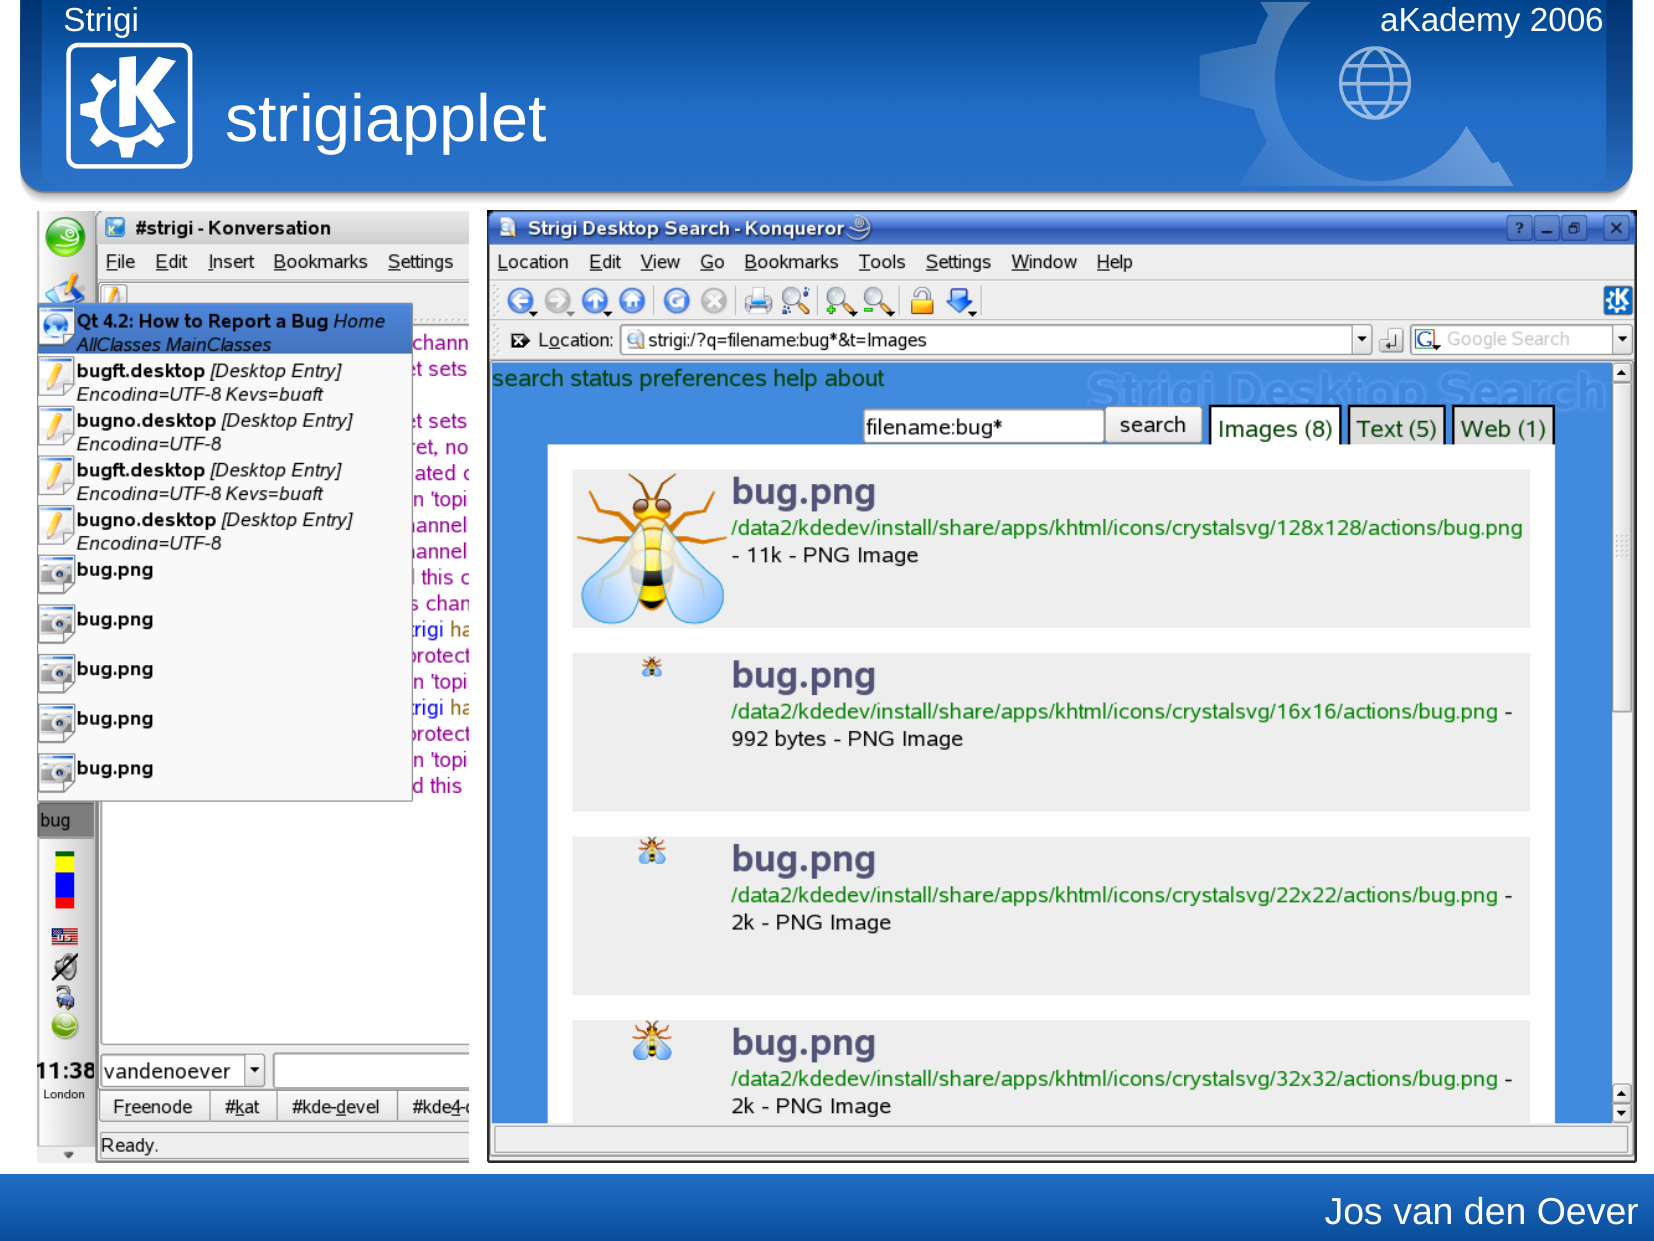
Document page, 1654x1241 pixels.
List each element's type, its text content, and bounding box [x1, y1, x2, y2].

title strigiapplet [225, 49, 1571, 188]
picture [0, 0, 1652, 1163]
